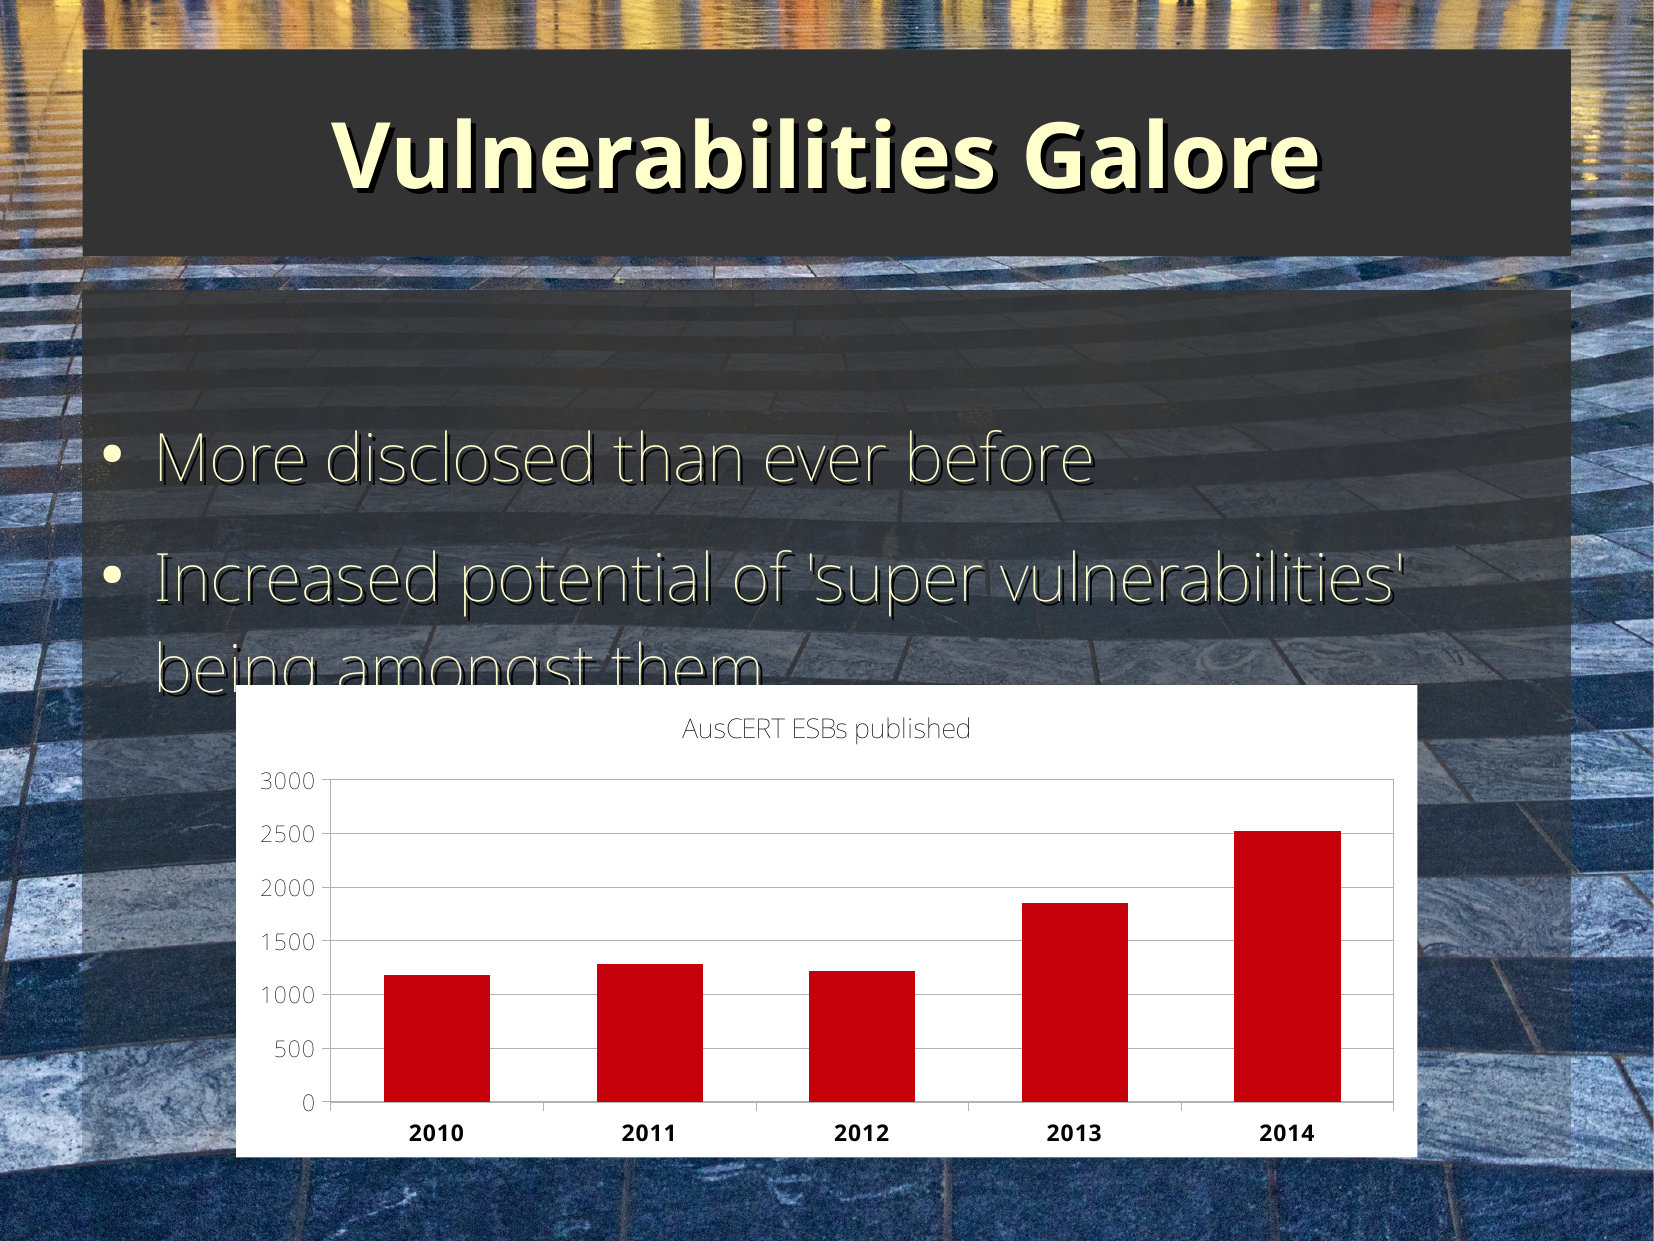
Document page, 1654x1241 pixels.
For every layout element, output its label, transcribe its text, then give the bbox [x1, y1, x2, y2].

list More disclosed than ever before Increased potential of 'super vulnerabilities' being amongst them [82, 290, 1571, 1158]
chart [236, 685, 1418, 1158]
title Vulnerabilities Galore [82, 49, 1571, 257]
picture [0, 0, 1654, 1241]
